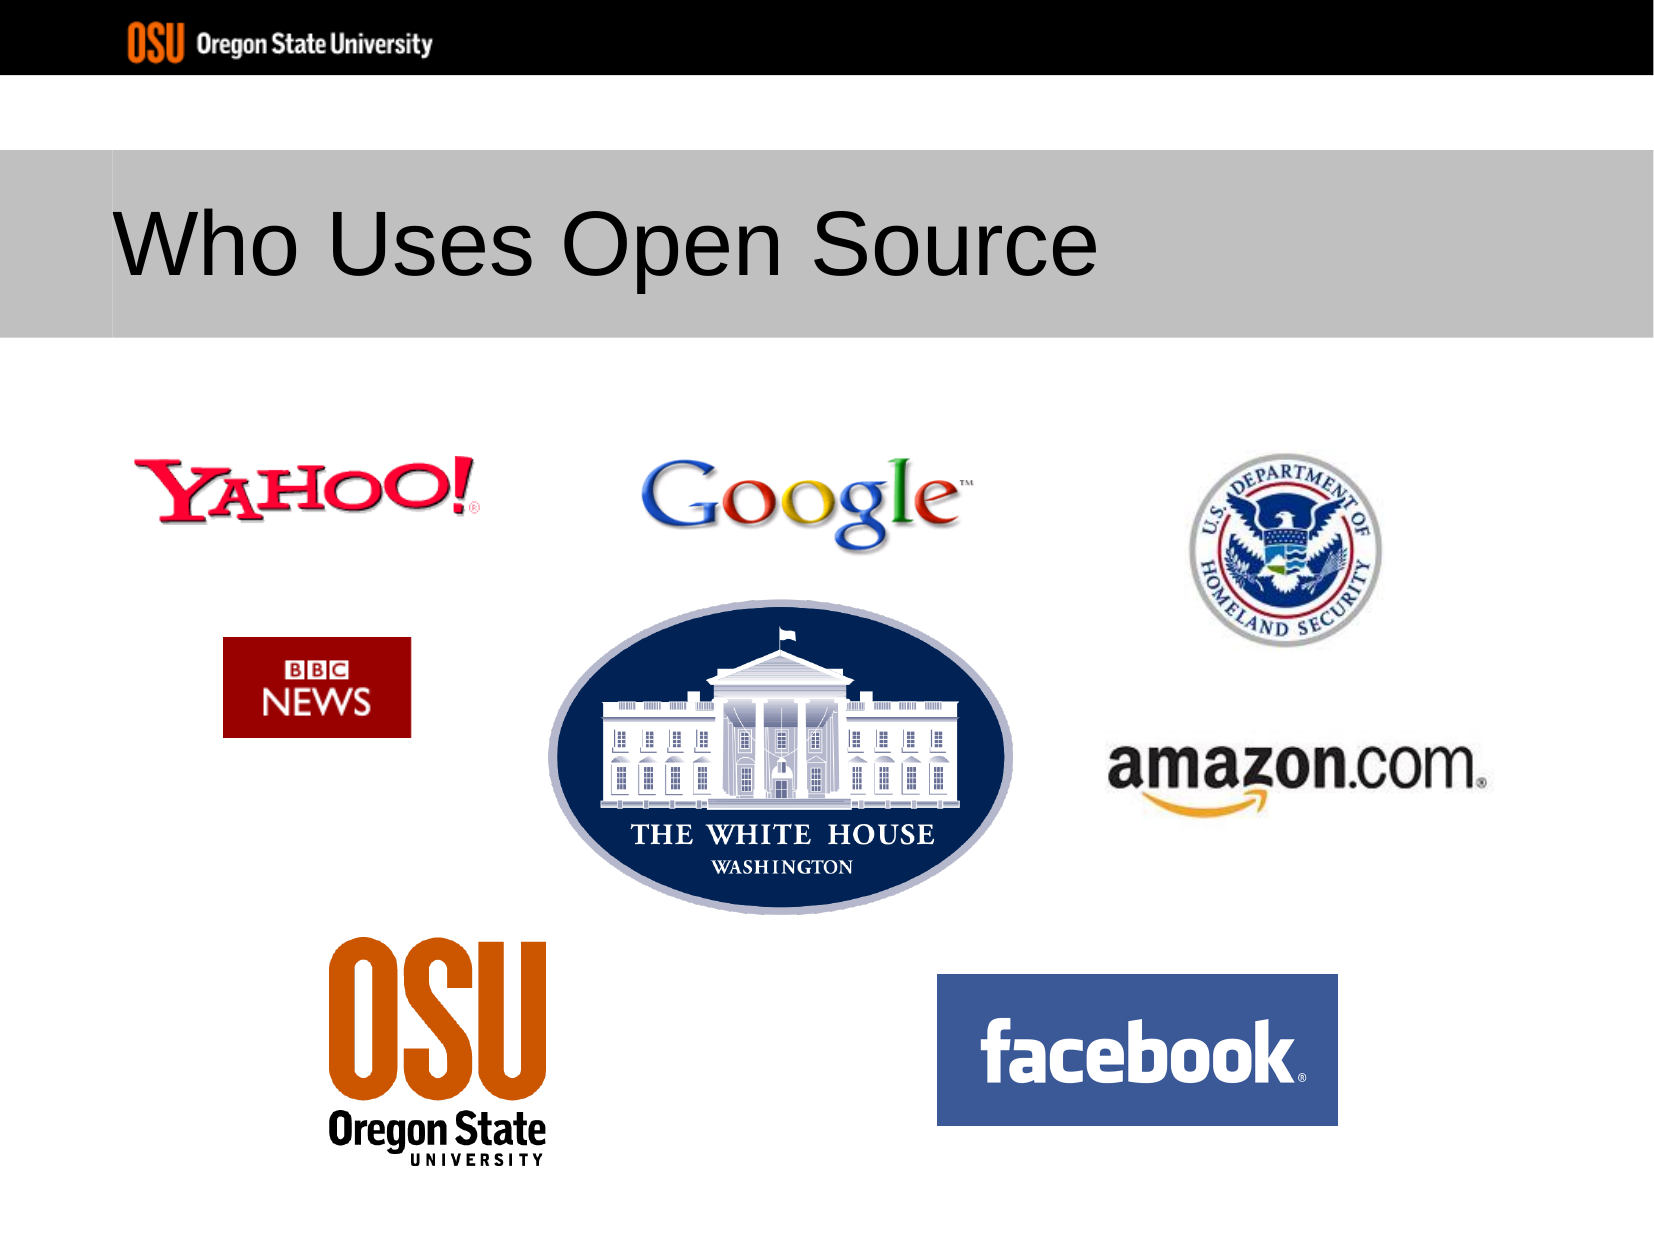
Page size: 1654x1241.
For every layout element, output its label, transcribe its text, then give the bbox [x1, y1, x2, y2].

picture [637, 449, 976, 563]
text_box [0, 150, 113, 338]
picture [329, 937, 546, 1166]
picture [112, 11, 510, 76]
picture [223, 637, 413, 738]
picture [937, 449, 1501, 1126]
subtitle Who Uses Open Source [113, 150, 1654, 338]
picture [548, 599, 1013, 916]
picture [125, 456, 488, 526]
text_box [0, 0, 1654, 76]
